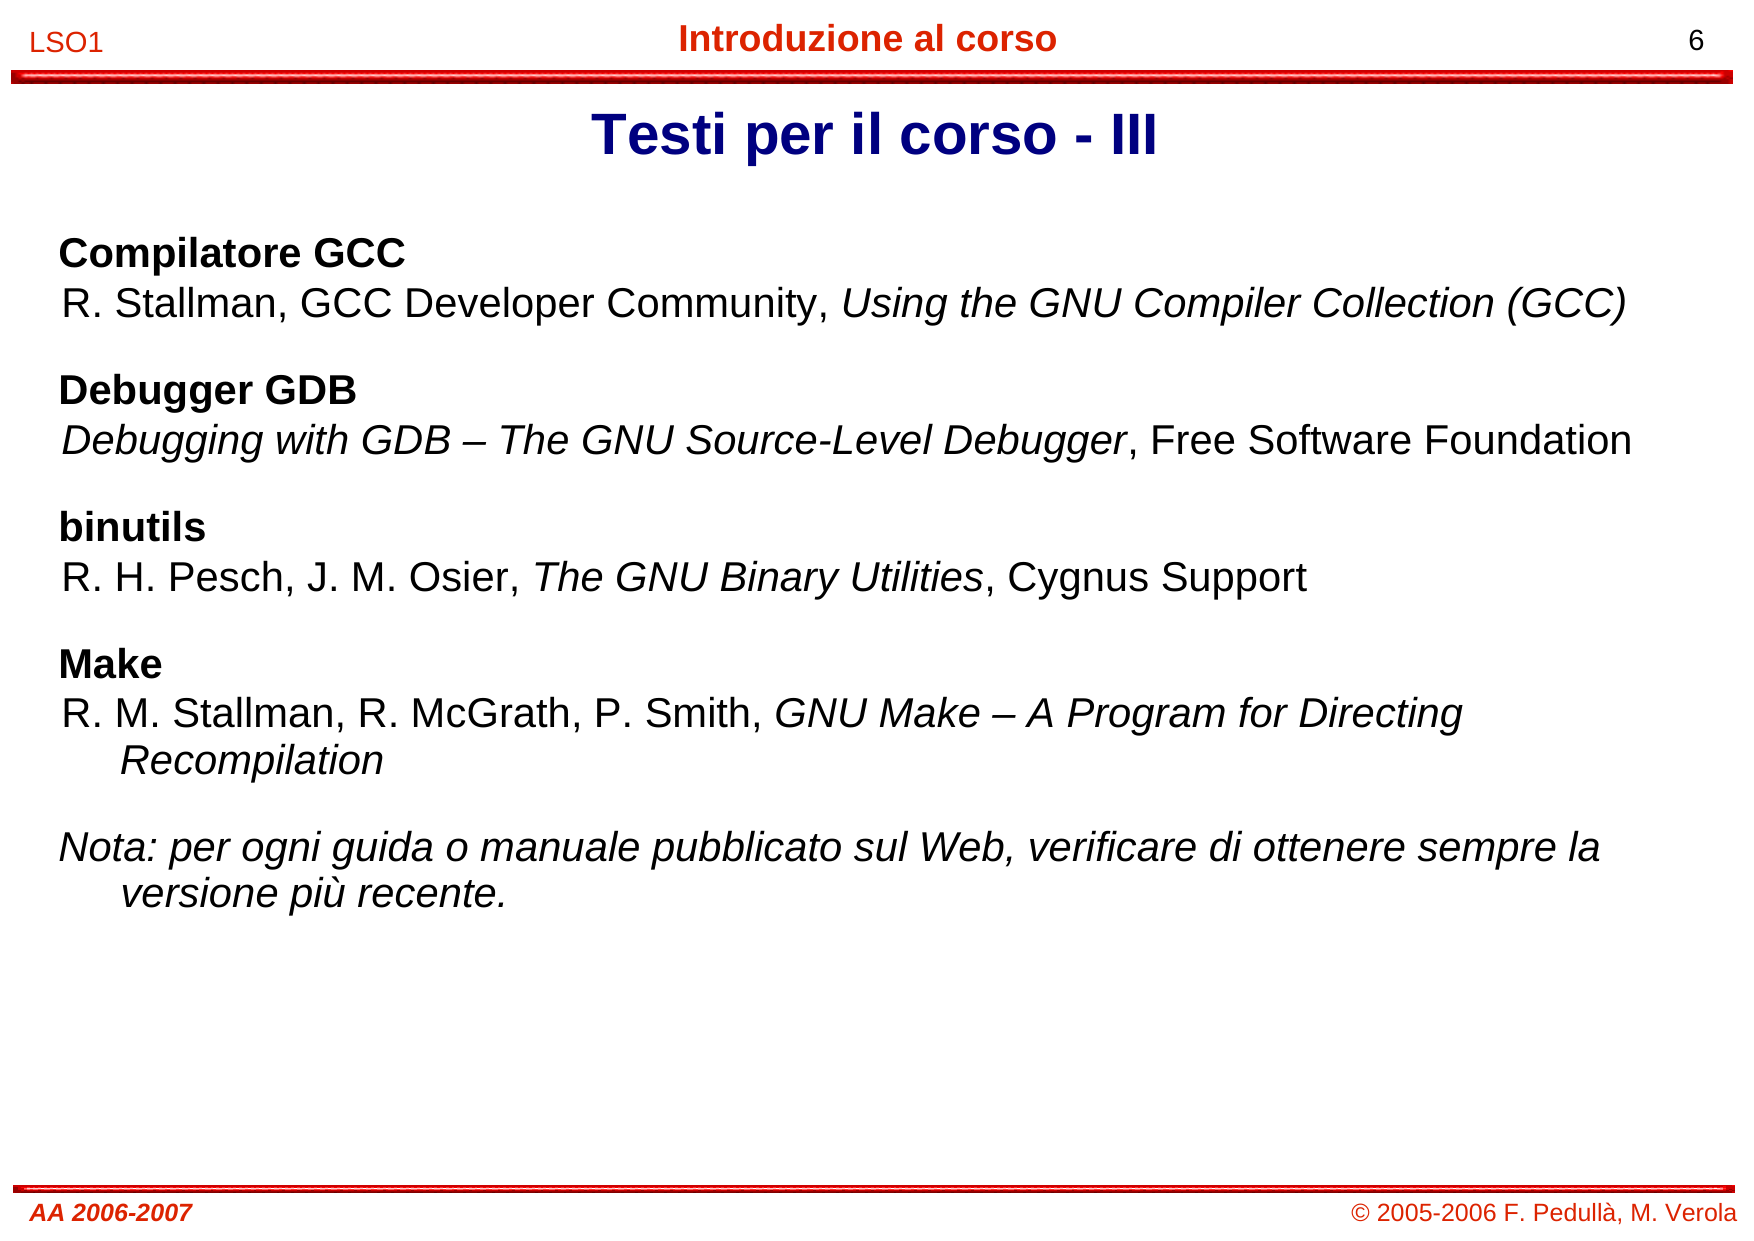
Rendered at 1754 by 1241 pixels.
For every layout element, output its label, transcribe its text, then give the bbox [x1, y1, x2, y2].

text_box Testi per il corso - III [404, 98, 1348, 187]
picture [11, 70, 1733, 84]
picture [13, 1185, 1735, 1193]
list Compilatore GCC R. Stallman, GCC Developer Community, Using the GNU Compiler Collection (GCC) Debugger GDB Debugging with GDB – The GNU Source-Level Debugger, Free Software Foundation binutils R. H. Pesch, J. M. Osier, The GNU Binary Utilities, Cygnus Support Make R. M. Stallman, R. McGrath, P. Smith, GNU Make – A Program for Directing Recompilation Nota: per ogni guida o manuale pubblicato sul Web, verificare di ottenere sempre la versione più recente. [58, 230, 1696, 1173]
